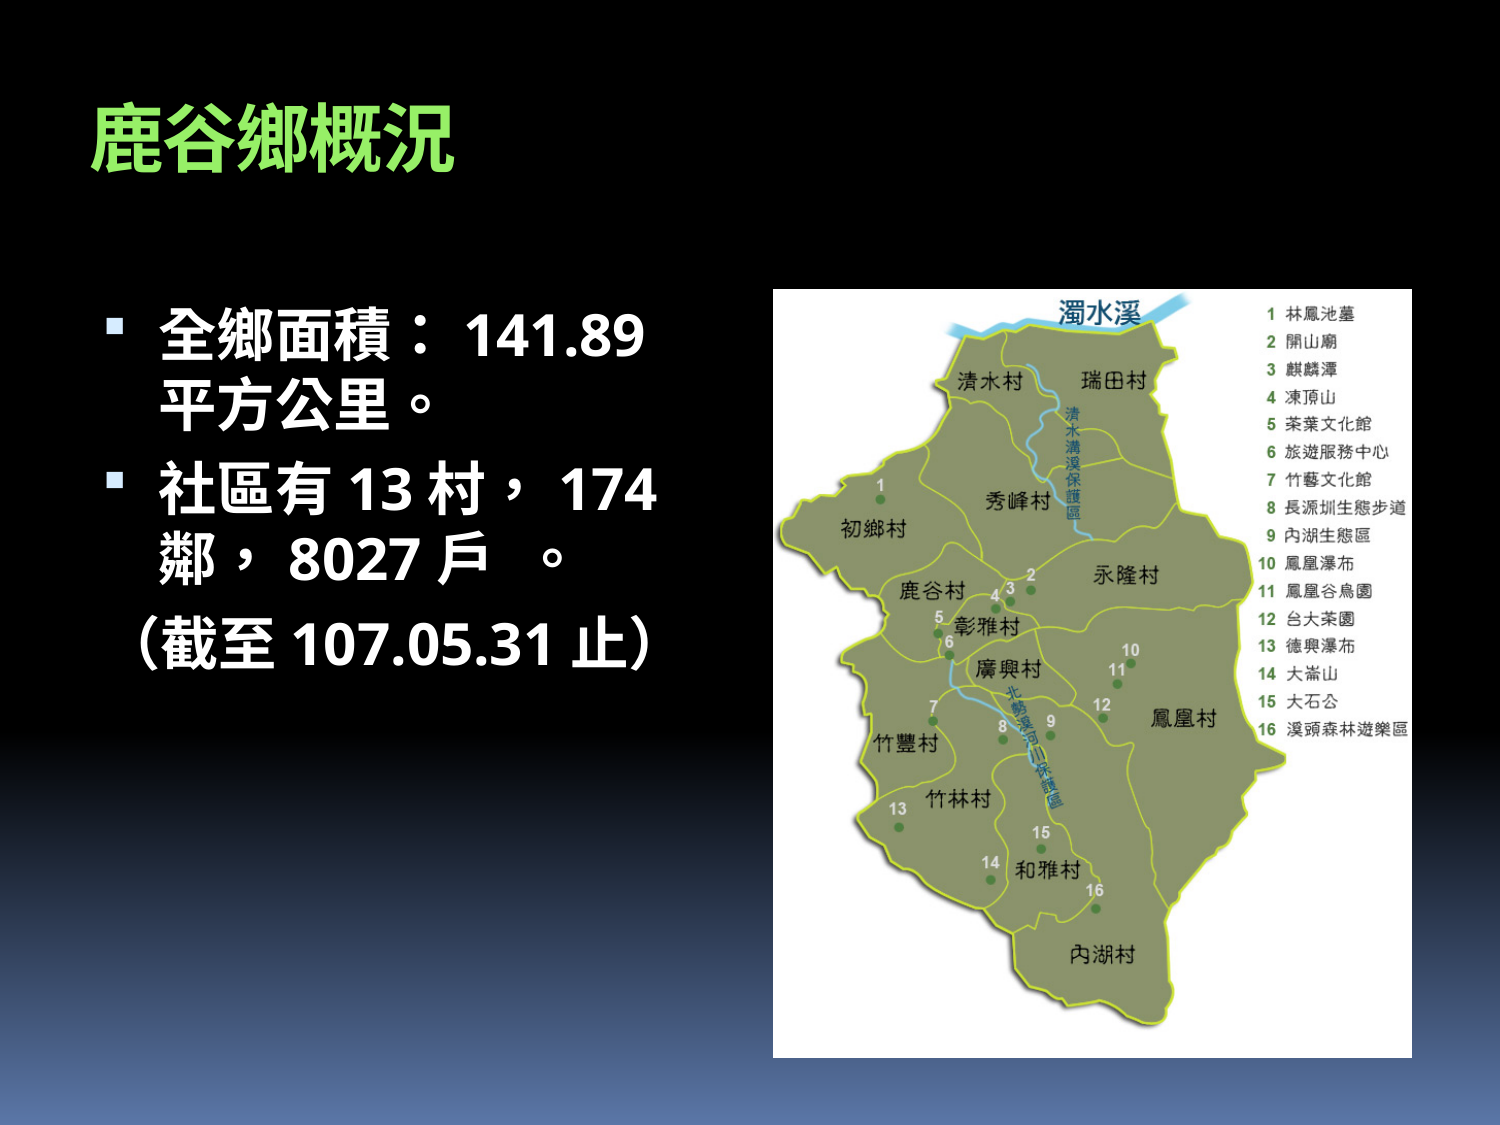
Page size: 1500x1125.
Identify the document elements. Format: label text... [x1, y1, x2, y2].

title 鹿谷鄉概況 [75, 83, 1425, 234]
list 全鄉面積：141.89 平方公里。 社區有13村，174鄰，8027戶 。 （截至107.05.31止） [76, 290, 739, 1033]
picture [773, 289, 1412, 1059]
